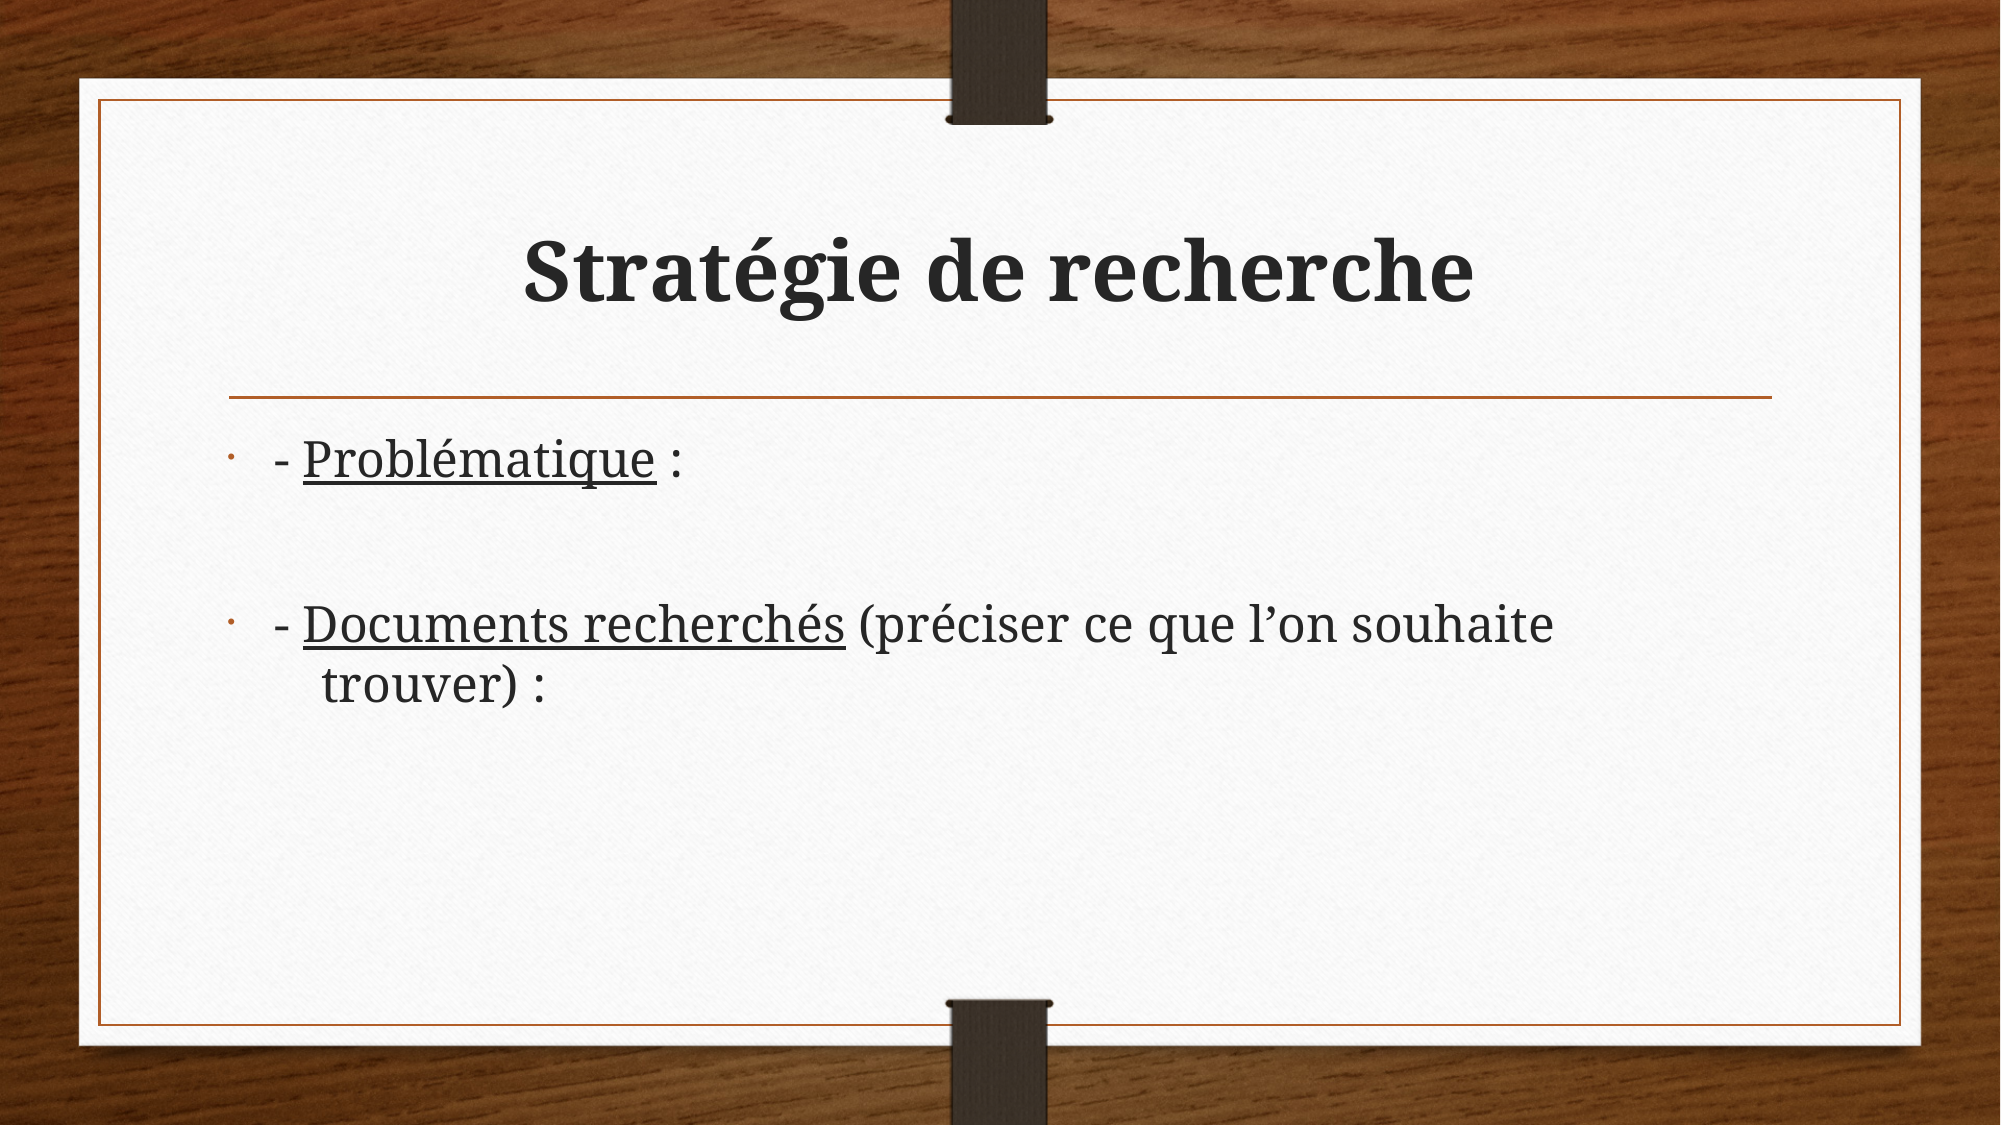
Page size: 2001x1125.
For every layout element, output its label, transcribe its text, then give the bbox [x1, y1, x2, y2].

title Stratégie de recherche [212, 161, 1788, 376]
list - Problématique : - Documents recherchés (préciser ce que l’on souhaite trouver) : [212, 419, 1788, 964]
